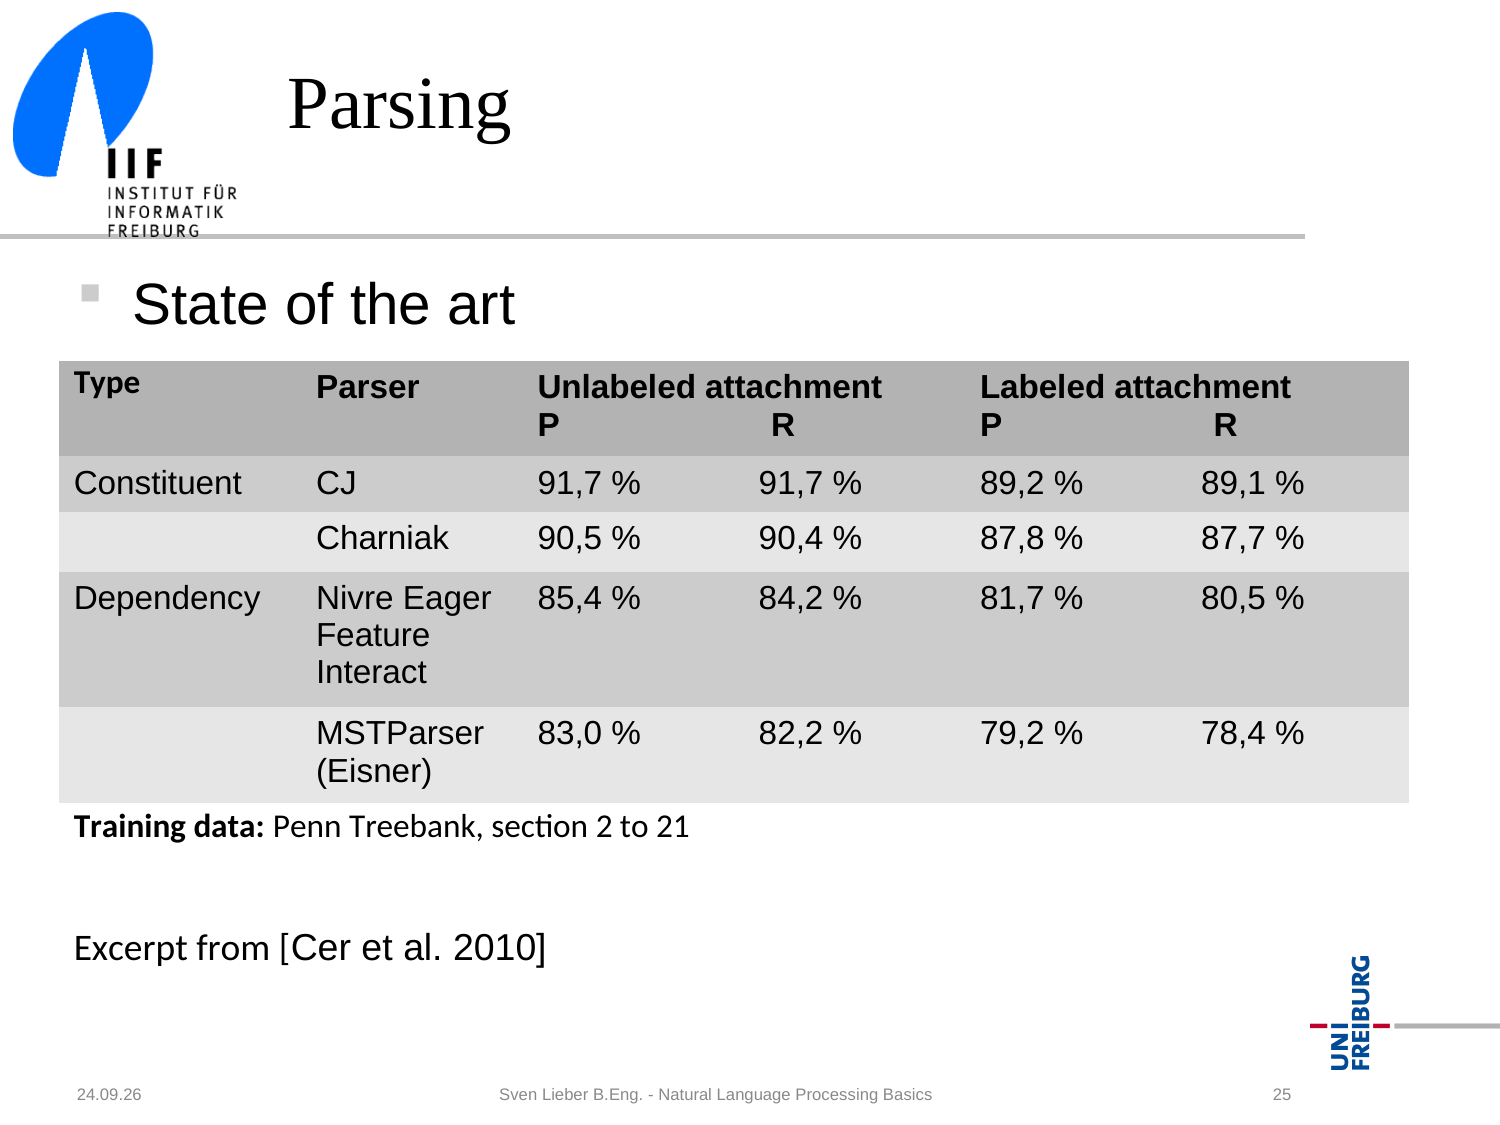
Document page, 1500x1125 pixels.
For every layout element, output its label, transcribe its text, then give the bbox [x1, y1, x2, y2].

table_cell 87,8 % [965, 512, 1186, 572]
table_cell [59, 707, 301, 797]
text_box Excerpt from [Cer et al. 2010] [59, 915, 1152, 976]
table_cell Charniak [301, 512, 523, 572]
table_cell 79,2 % [965, 707, 1186, 797]
table_cell 85,4 % [523, 572, 744, 707]
table_cell 84,2 % [744, 572, 965, 707]
table_cell 91,7 % [744, 456, 965, 512]
table_cell 82,2 % [744, 707, 965, 797]
table_cell Constituent [59, 456, 301, 512]
table_cell 87,7 % [1186, 512, 1409, 572]
table_cell 81,7 % [965, 572, 1186, 707]
table_header Type [59, 361, 301, 456]
picture [13, 12, 237, 237]
table_cell 90,4 % [744, 512, 965, 572]
table_cell 90,5 % [523, 512, 744, 572]
table_cell Nivre Eager Feature Interact [301, 572, 523, 707]
table_cell 80,5 % [1186, 572, 1409, 707]
text_box Training data: Penn Treebank, section 2 to 21 [59, 797, 1211, 852]
table_header Labeled attachment P R [965, 361, 1409, 456]
table_cell 89,2 % [965, 456, 1186, 512]
table_cell 89,1 % [1186, 456, 1409, 512]
table_cell CJ [301, 456, 523, 512]
table_cell MSTParser (Eisner) [301, 707, 523, 797]
title Parsing [272, 46, 1306, 152]
table_cell 91,7 % [523, 456, 744, 512]
table_cell [59, 512, 301, 572]
table_header Parser [301, 361, 523, 456]
list State of the art [76, 803, 1306, 896]
table_cell Dependency [59, 572, 301, 707]
table_cell 83,0 % [523, 707, 744, 797]
picture [1310, 956, 1500, 1070]
list State of the art [76, 265, 1306, 361]
table_header Unlabeled attachment P R [523, 361, 965, 456]
table_cell 78,4 % [1186, 707, 1409, 803]
